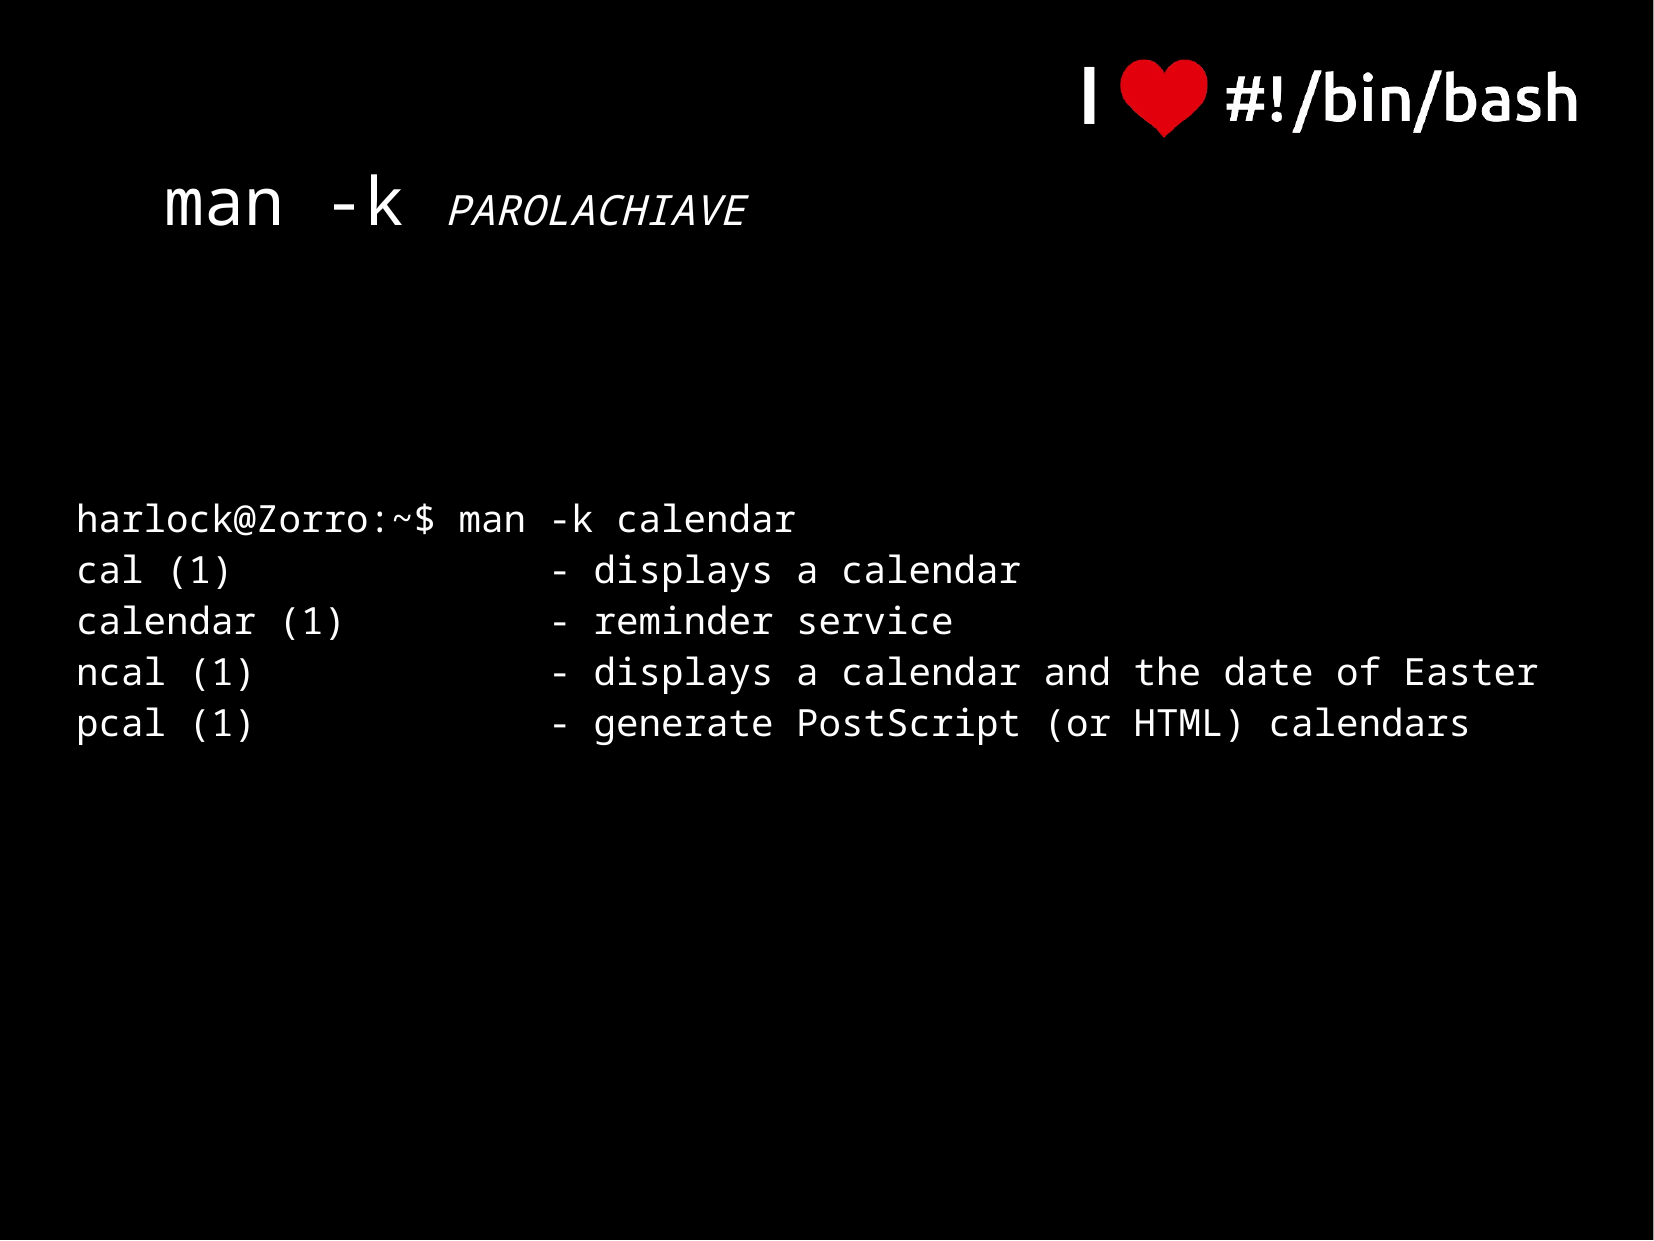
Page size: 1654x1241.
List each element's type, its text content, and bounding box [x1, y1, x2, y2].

text_box man -k PAROLACHIAVE [149, 146, 765, 240]
text_box harlock@Zorro:~$ man -k calendar cal (1) - displays a calendar calendar (1) - reminder service ncal (1) - displays a calendar and the date of Easter pcal (1) - generate PostScript (or HTML) calendars [61, 484, 1595, 767]
picture [1064, 45, 1595, 154]
